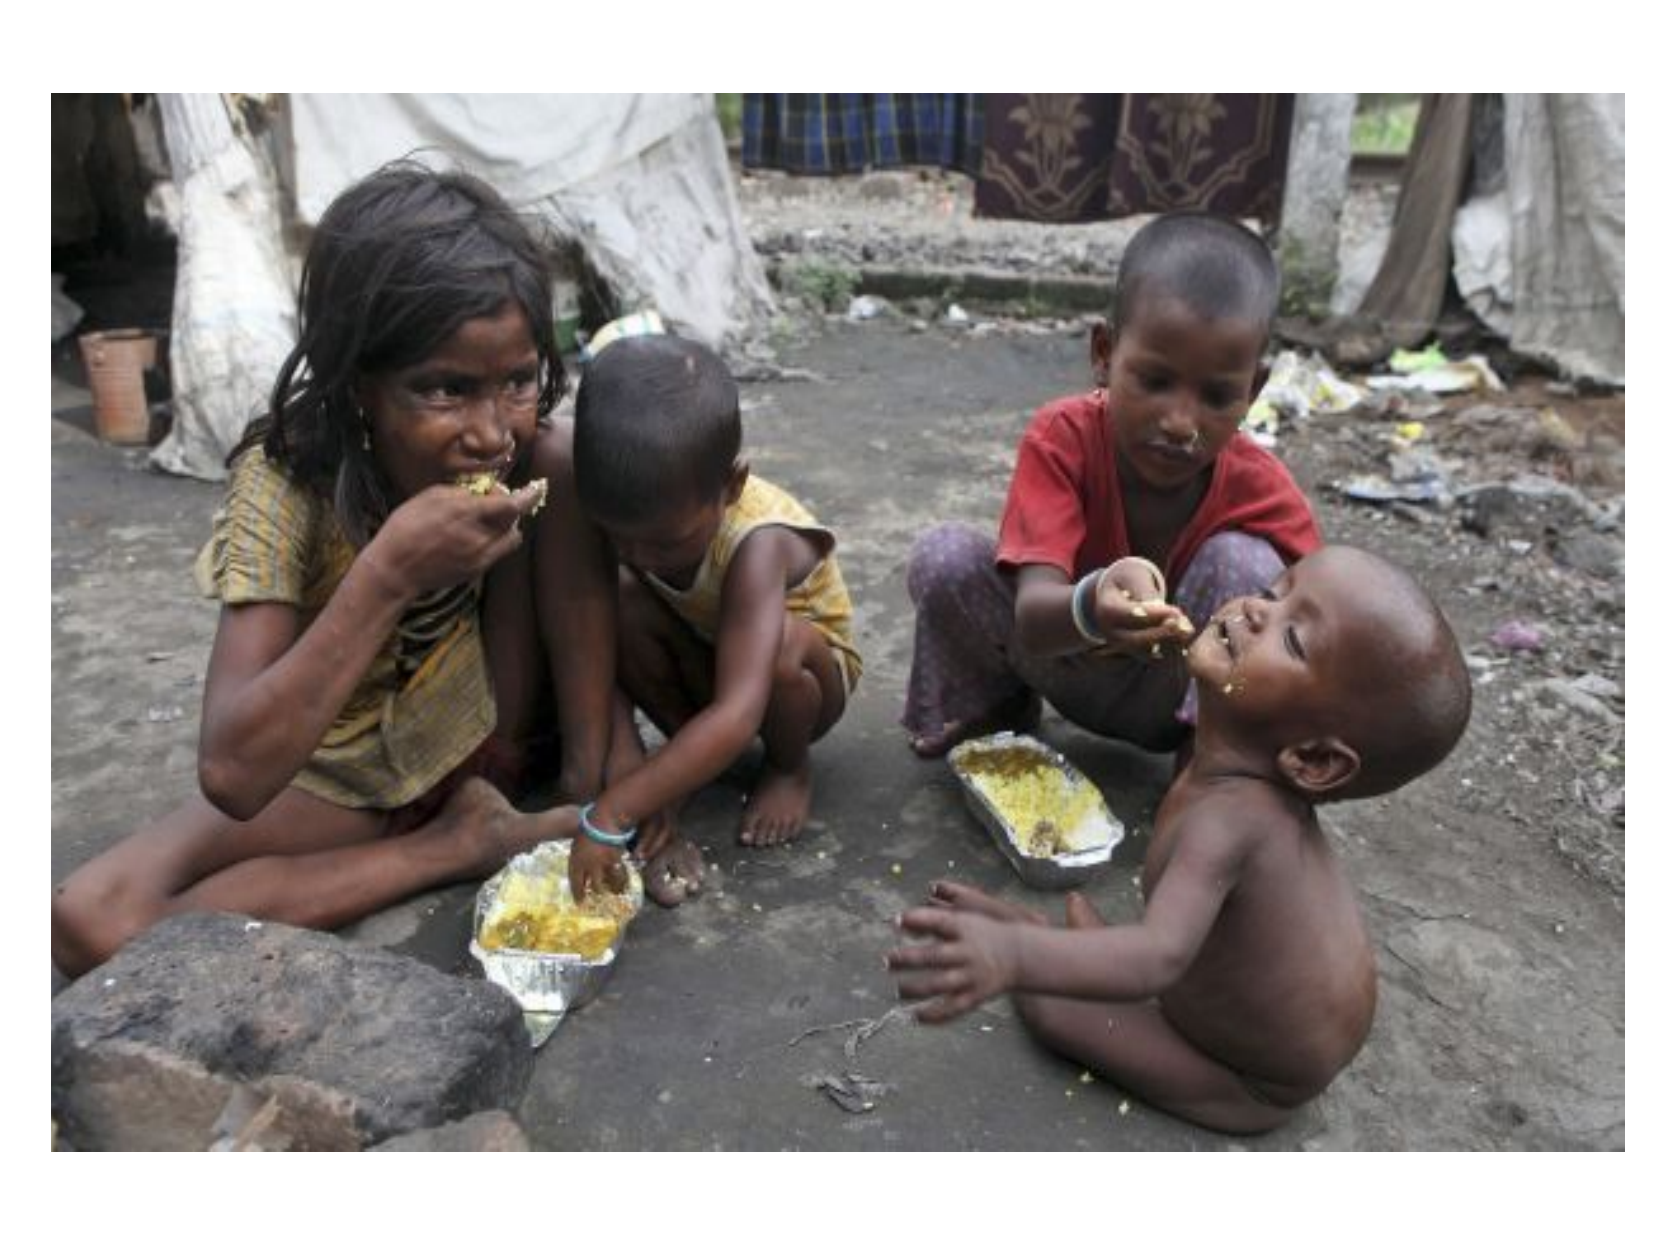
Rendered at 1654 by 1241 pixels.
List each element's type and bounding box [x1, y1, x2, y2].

picture [51, 93, 1625, 1152]
